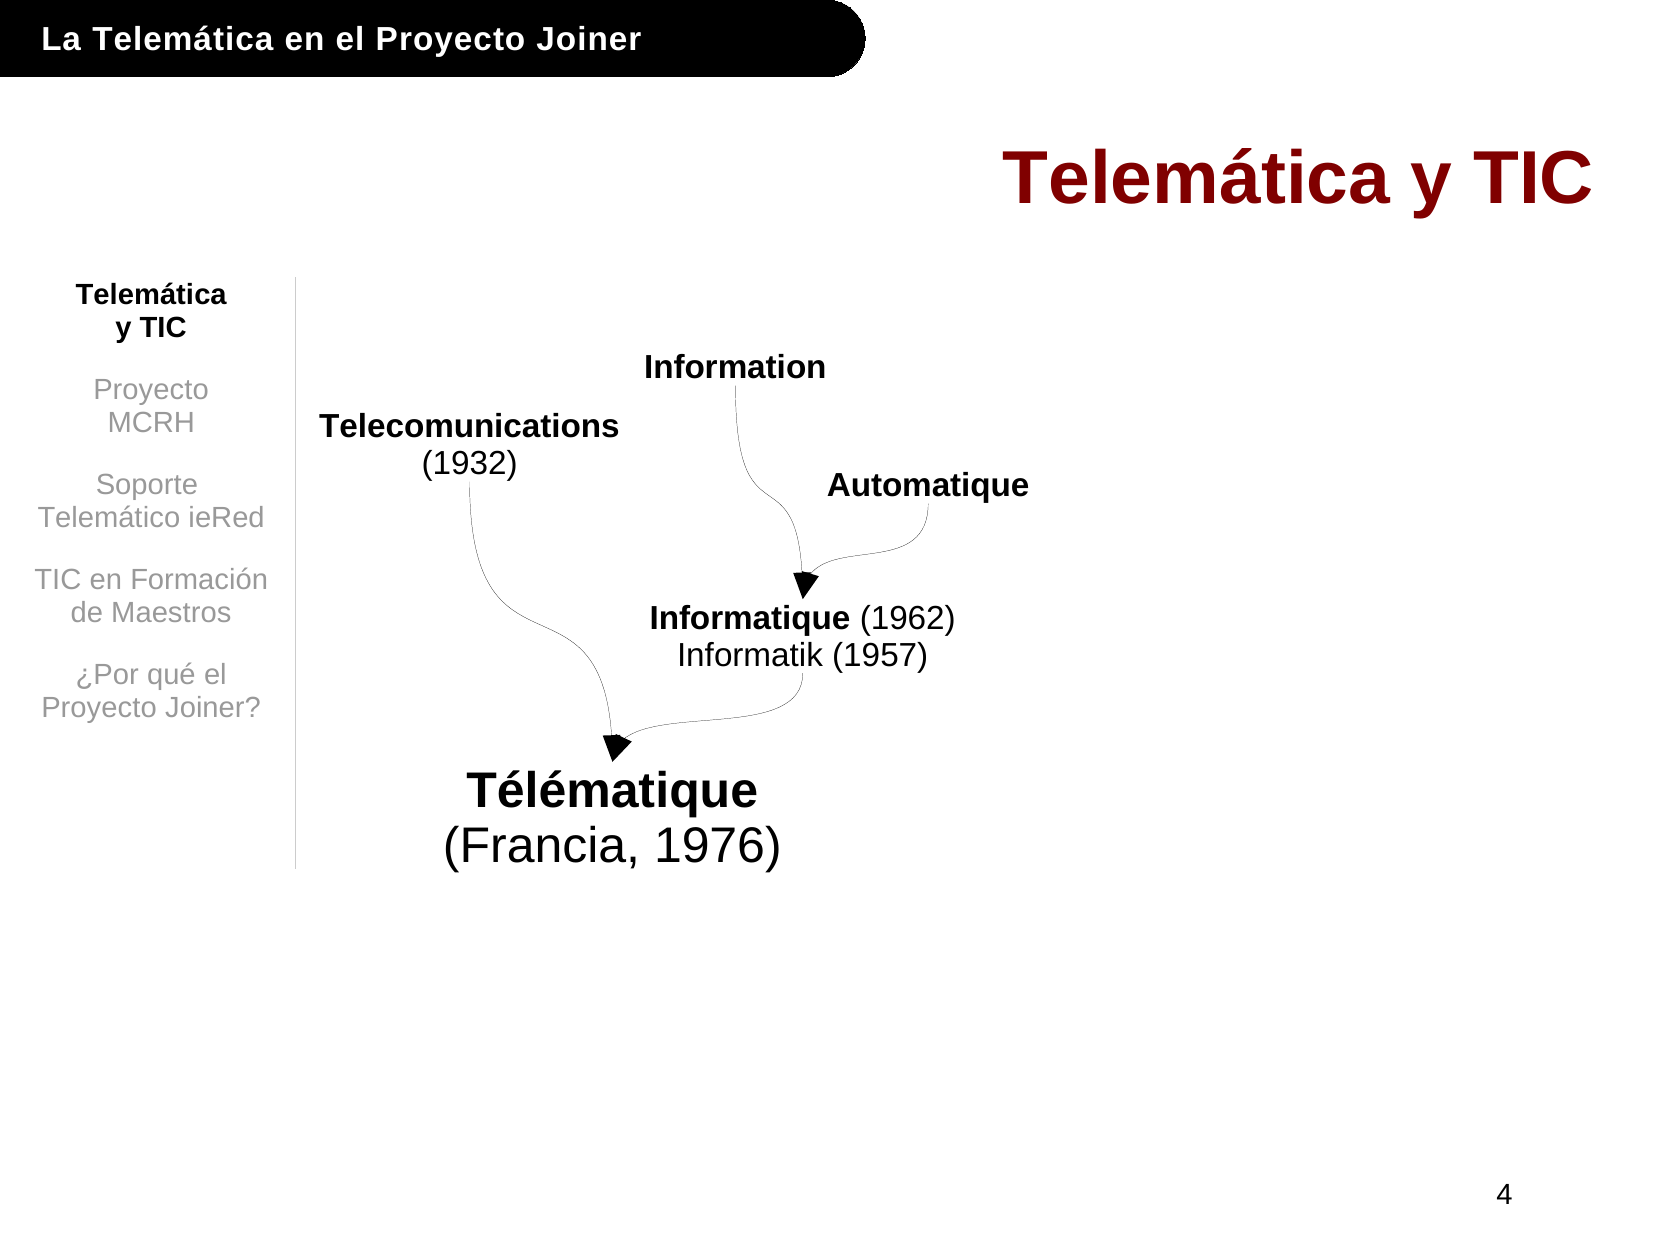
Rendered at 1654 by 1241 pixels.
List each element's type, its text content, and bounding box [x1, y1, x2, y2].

text_box Information [644, 348, 827, 386]
text_box Telecomunications (1932) [319, 407, 621, 482]
text_box Télématique (Francia, 1976) [442, 761, 783, 874]
title Telemática y TIC [118, 118, 1595, 237]
text_box Informatique (1962) Informatik (1957) [649, 599, 956, 674]
text_box Automatique [826, 466, 1030, 504]
list Telemática y TIC Proyecto MCRH Soporte Telemático ieRed TIC en Formación de Maestros ¿Por qué el Proyecto Joiner? [18, 277, 285, 862]
